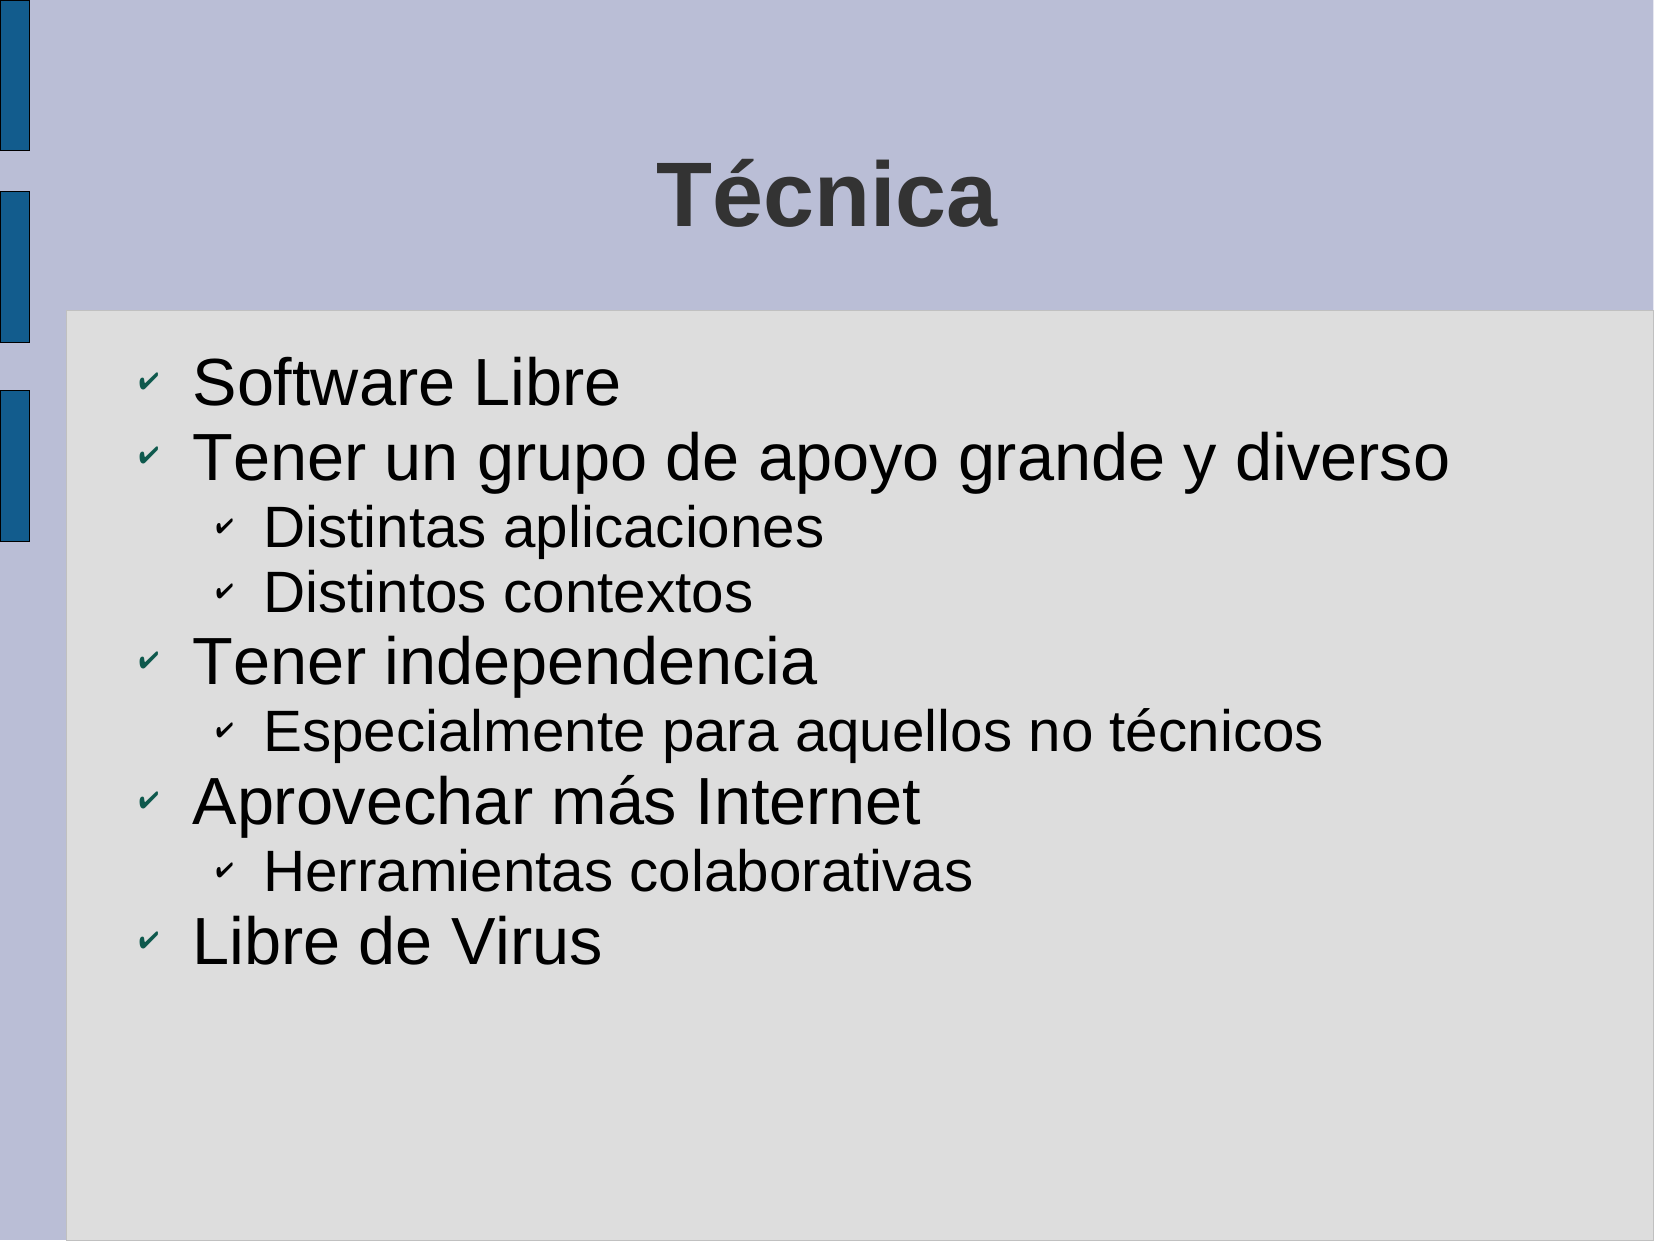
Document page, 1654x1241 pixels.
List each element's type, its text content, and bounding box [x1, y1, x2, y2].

list Software Libre Tener un grupo de apoyo grande y diverso Distintas aplicaciones Distintos contextos Tener independencia Especialmente para aquellos no técnicos Aprovechar más Internet Herramientas colaborativas Libre de Virus [121, 344, 1534, 1112]
title Técnica [121, 91, 1534, 299]
